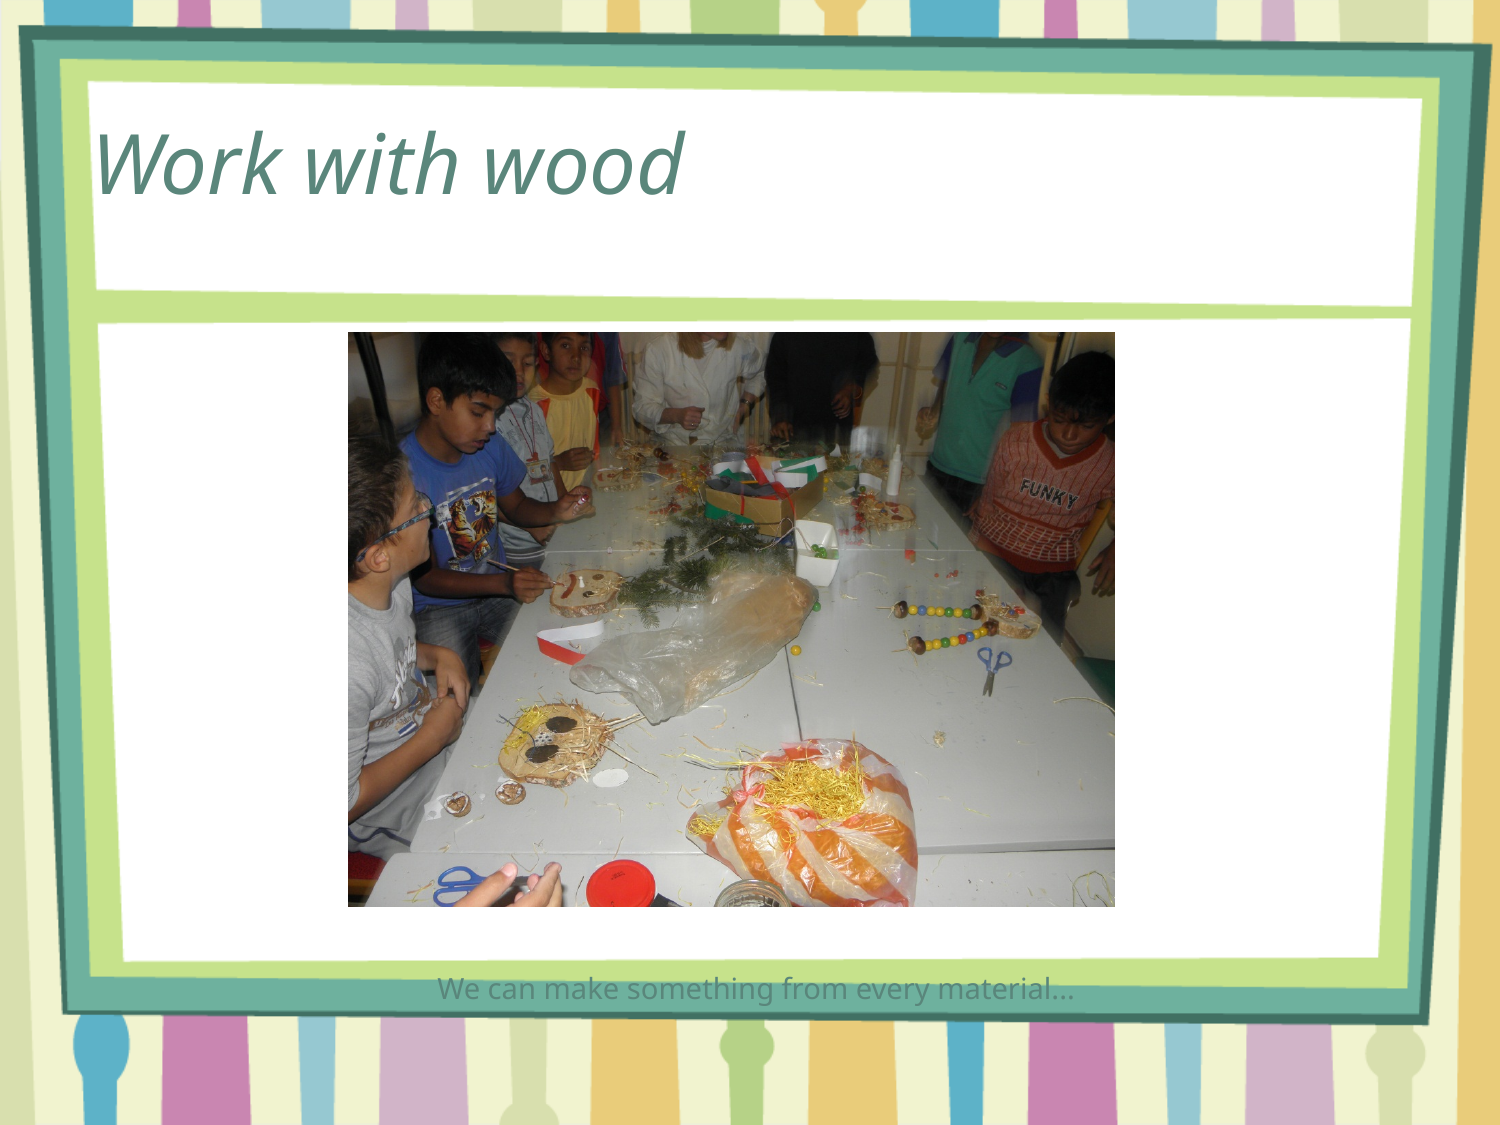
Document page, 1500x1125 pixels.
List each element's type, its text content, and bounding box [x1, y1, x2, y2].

title Work with wood [76, 125, 1427, 313]
list We can make something from every material... [112, 324, 1400, 1012]
picture [0, 0, 1500, 1125]
